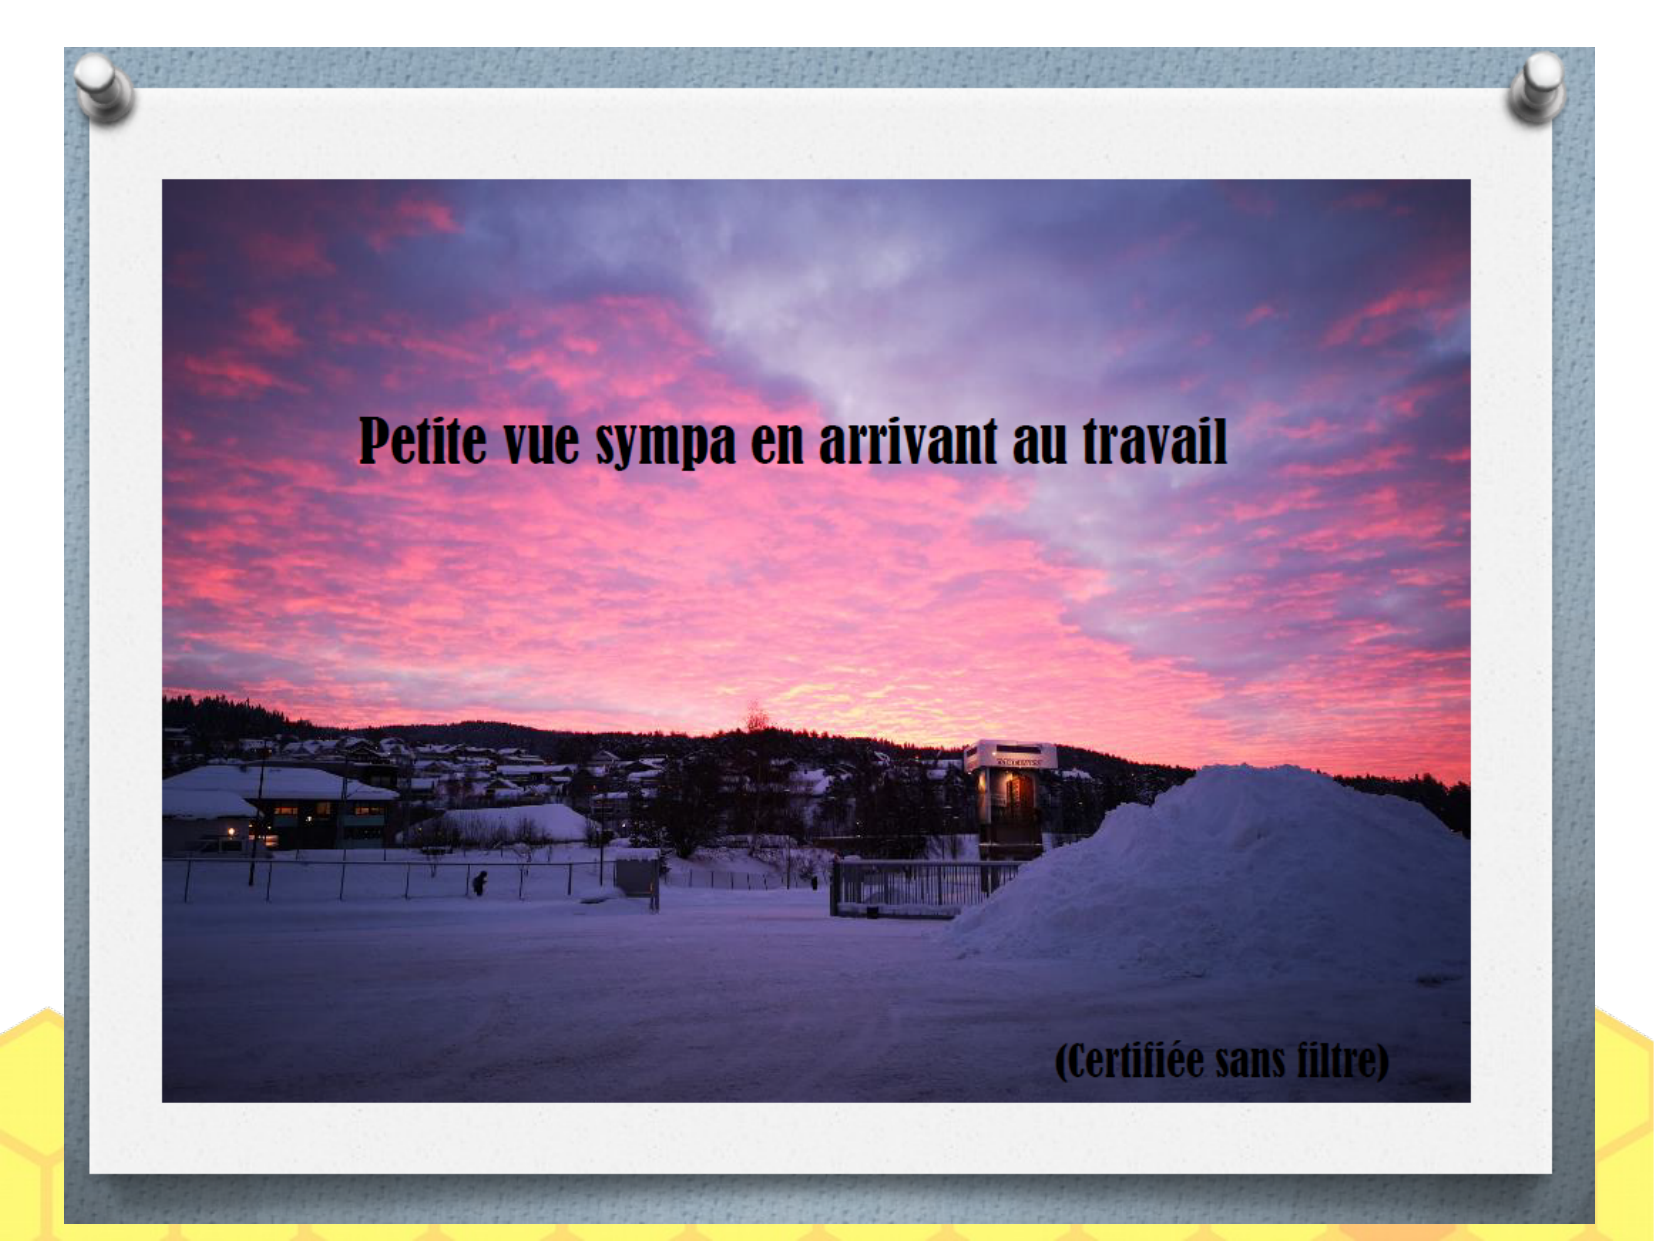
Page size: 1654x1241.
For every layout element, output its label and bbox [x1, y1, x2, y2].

picture [64, 47, 1595, 1224]
